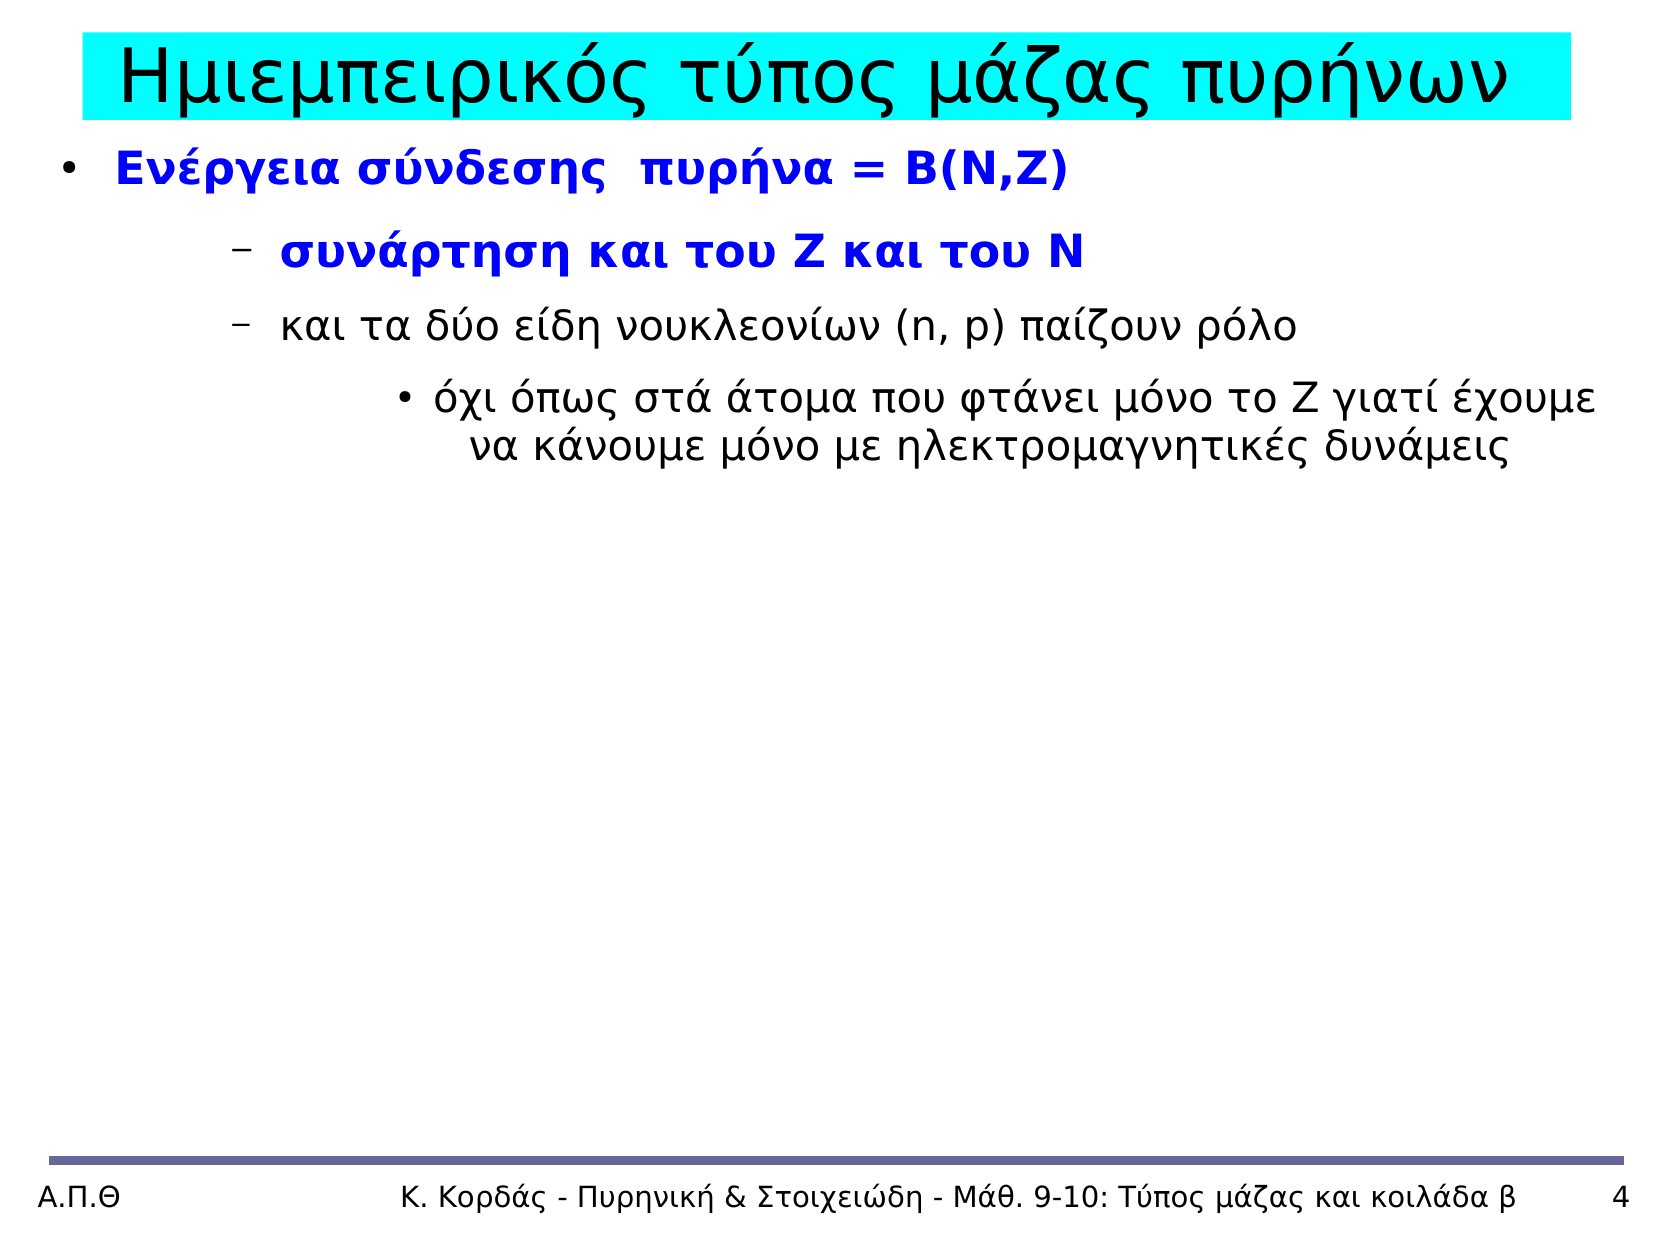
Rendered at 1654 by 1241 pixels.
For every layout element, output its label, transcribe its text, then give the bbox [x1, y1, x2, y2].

list Ενέργεια σύνδεσης πυρήνα = B(N,Z) συνάρτηση και του Ζ και του Ν και τα δύο είδη νουκλεονίων (n, p) παίζουν ρόλο όχι όπως στά άτομα που φτάνει μόνο το Ζ γιατί έχουμε να κάνουμε μόνο με ηλεκτρομαγνητικές δυνάμεις [43, 141, 1619, 1104]
title Ημιεμπειρικός τύπος μάζας πυρήνων [82, 32, 1571, 120]
